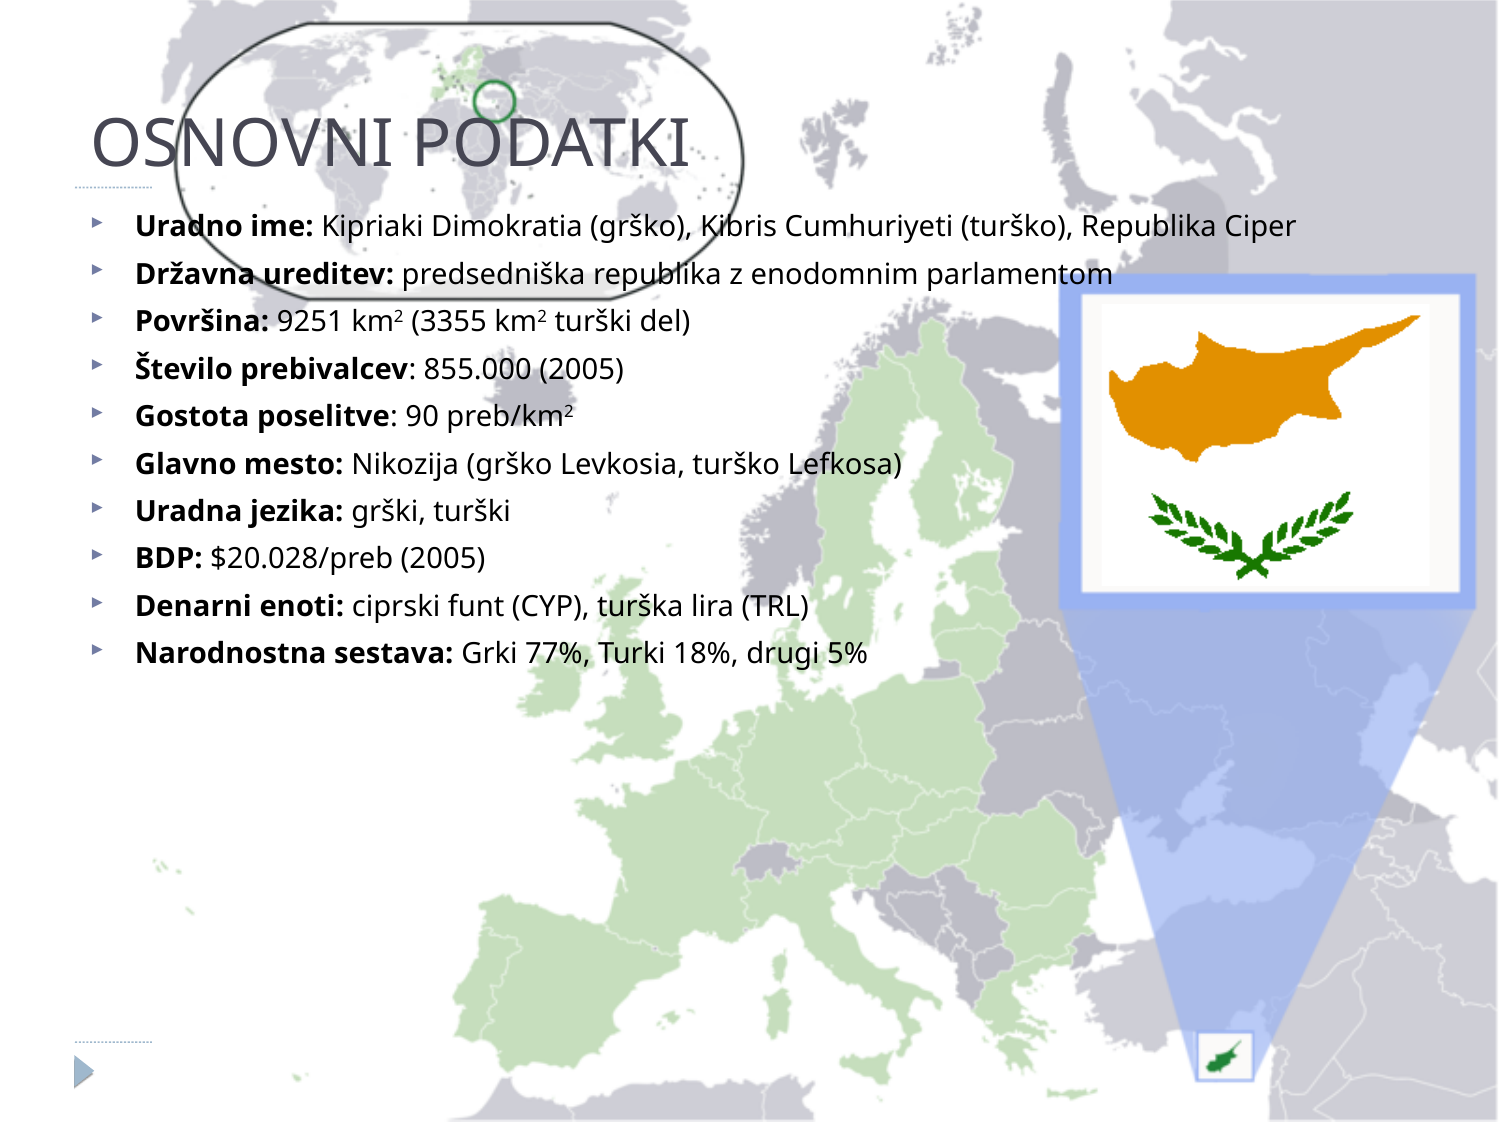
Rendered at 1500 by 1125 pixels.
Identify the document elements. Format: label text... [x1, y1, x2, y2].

picture [152, 0, 1500, 1122]
list Uradno ime: Kipriaki Dimokratia (grško), Kibris Cumhuriyeti (turško), Republika Ciper Državna ureditev: predsedniška republika z enodomnim parlamentom Površina: 9251 km2 (3355 km2 turški del)‏ Število prebivalcev: 855.000 (2005)‏ Gostota poselitve: 90 preb/km2 Glavno mesto: Nikozija (grško Levkosia, turško Lefkosa)‏ Uradna jezika: grški, turški BDP: $20.028/preb (2005)‏ Denarni enoti: ciprski funt (CYP), turška lira (TRL)‏ Narodnostna sestava: Grki 77%, Turki 18%, drugi 5% [75, 200, 1425, 1010]
title OSNOVNI PODATKI [75, 24, 1425, 188]
